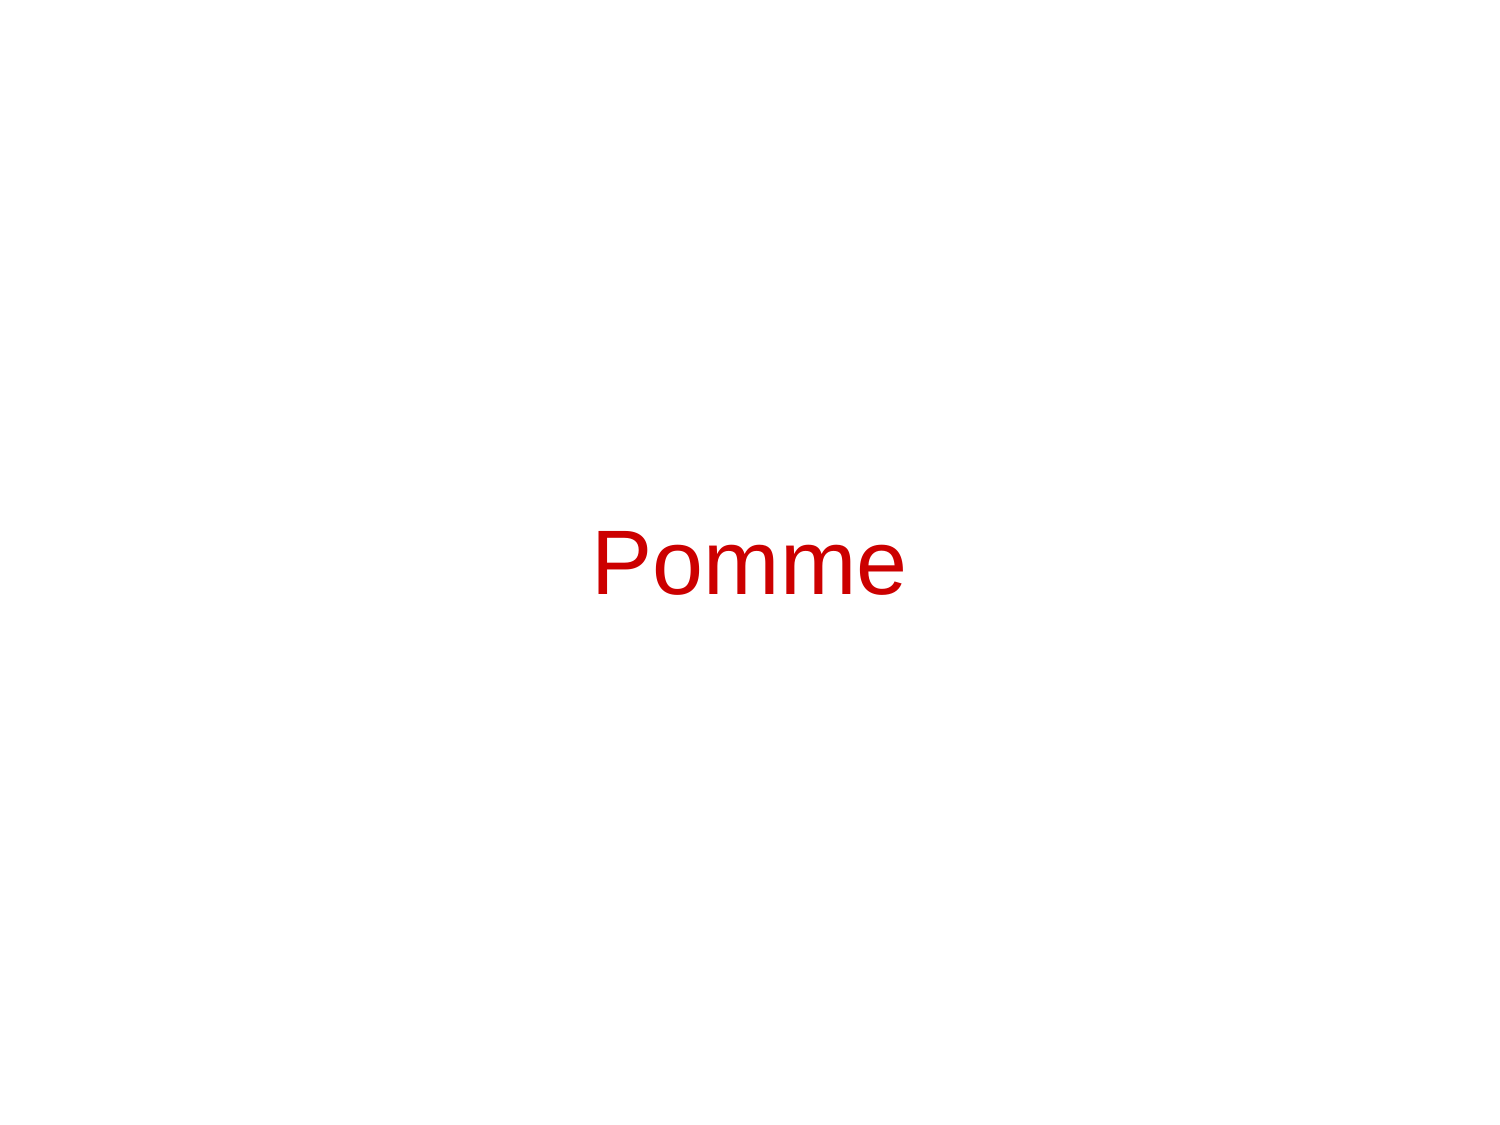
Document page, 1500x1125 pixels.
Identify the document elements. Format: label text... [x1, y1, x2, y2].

title Pomme [112, 468, 1388, 657]
